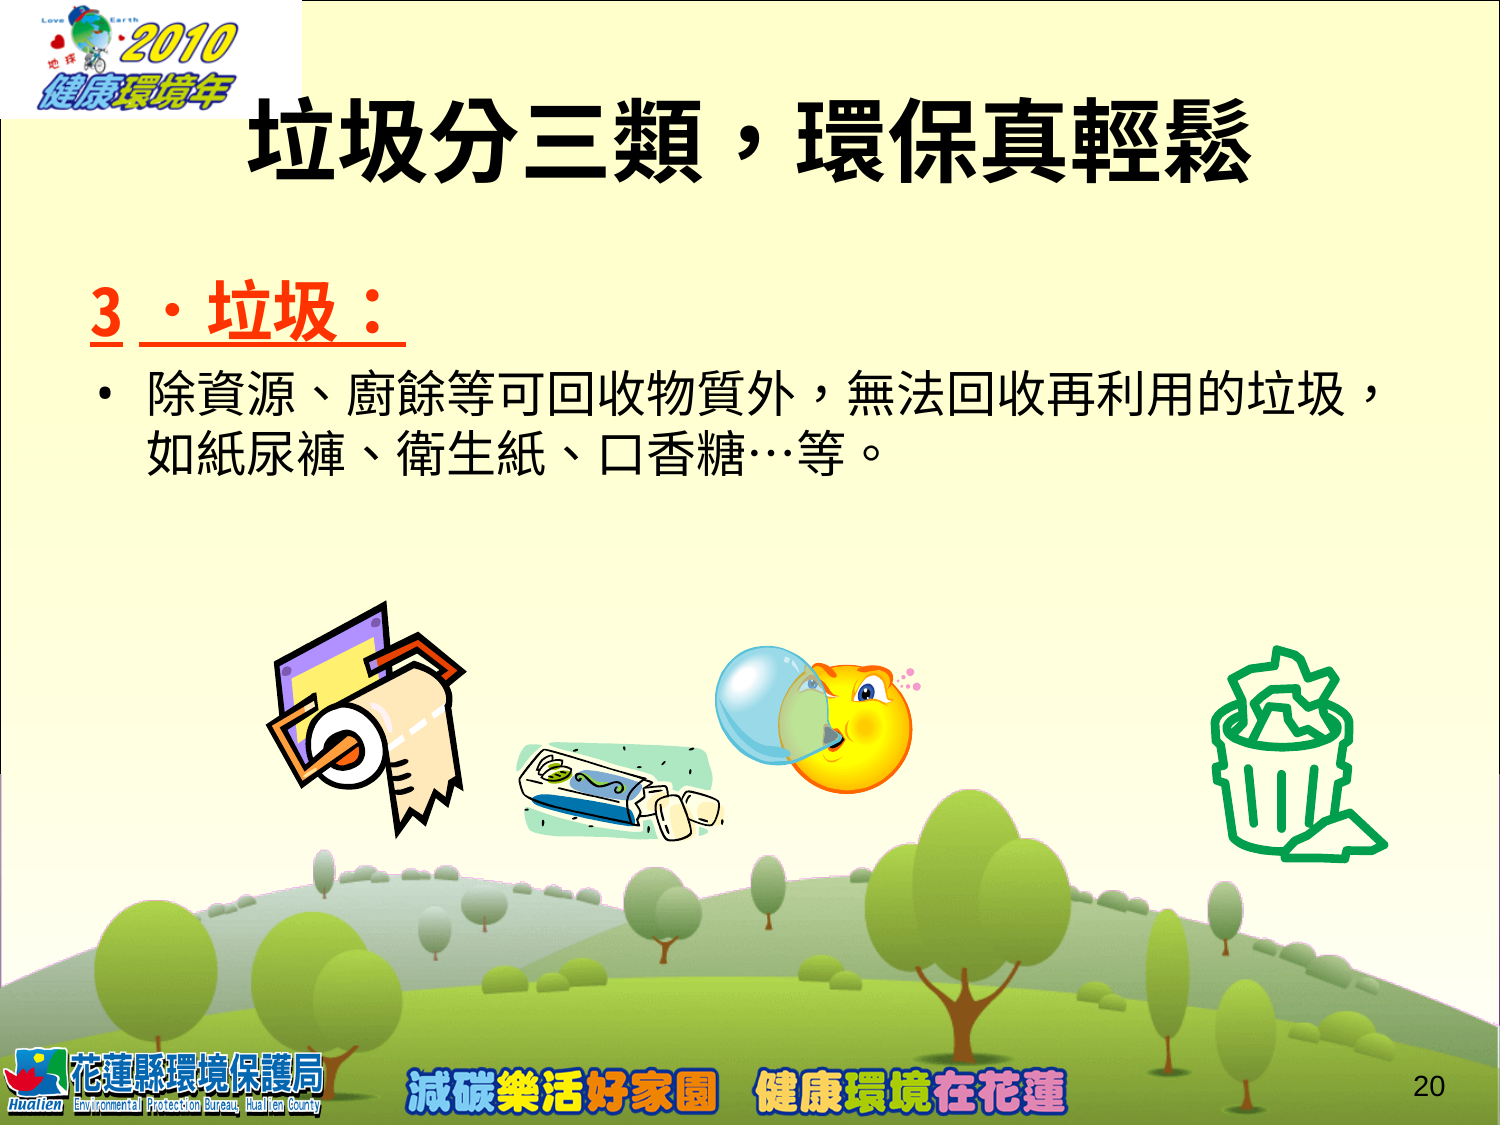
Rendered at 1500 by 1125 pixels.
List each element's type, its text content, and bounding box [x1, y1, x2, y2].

list 3．垃圾： 除資源、廚餘等可回收物質外，無法回收再利用的垃圾，如紙尿褲、衛生紙、口香糖…等。 [75, 262, 1426, 539]
picture [0, 0, 302, 119]
picture [0, 597, 1500, 1125]
title 垃圾分三類，環保真輕鬆 [75, 45, 1426, 233]
